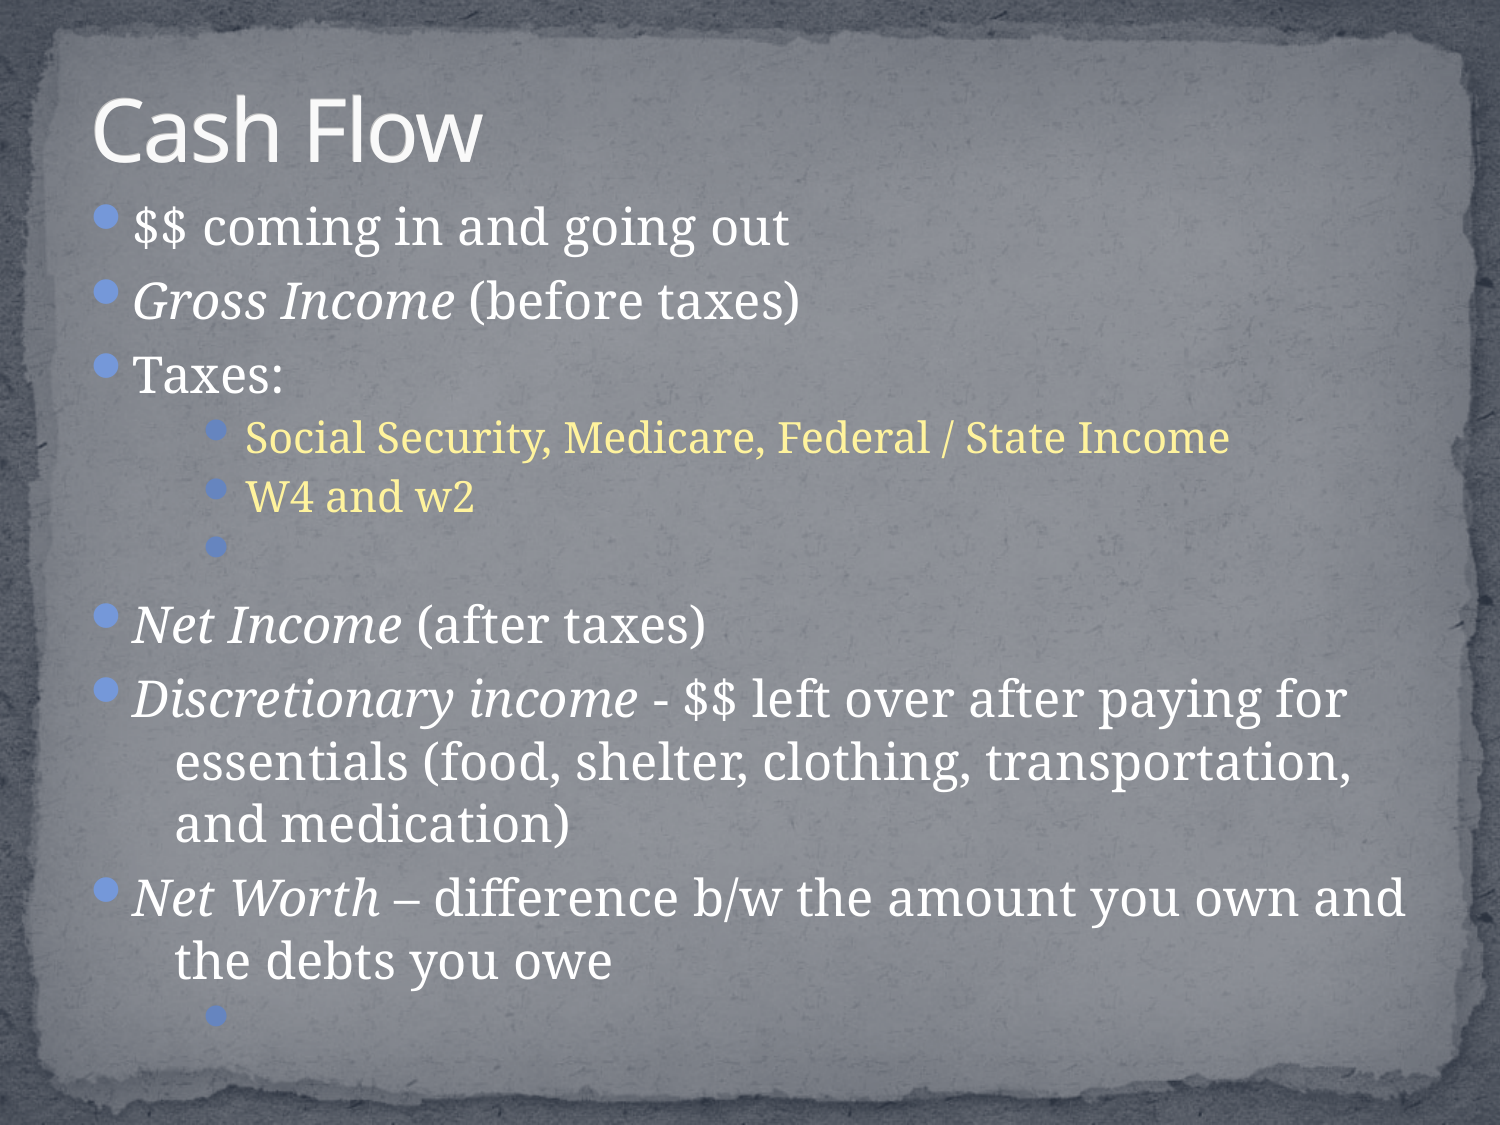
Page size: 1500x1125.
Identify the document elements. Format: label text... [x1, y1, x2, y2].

list $$ coming in and going out Gross Income (before taxes) Taxes: Social Security, Medicare, Federal / State Income W4 and w2 Net Income (after taxes) Discretionary income - $$ left over after paying for essentials (food, shelter, clothing, transportation, and medication) Net Worth – difference b/w the amount you own and the debts you owe [75, 188, 1426, 1000]
title Cash Flow [75, 24, 1426, 188]
